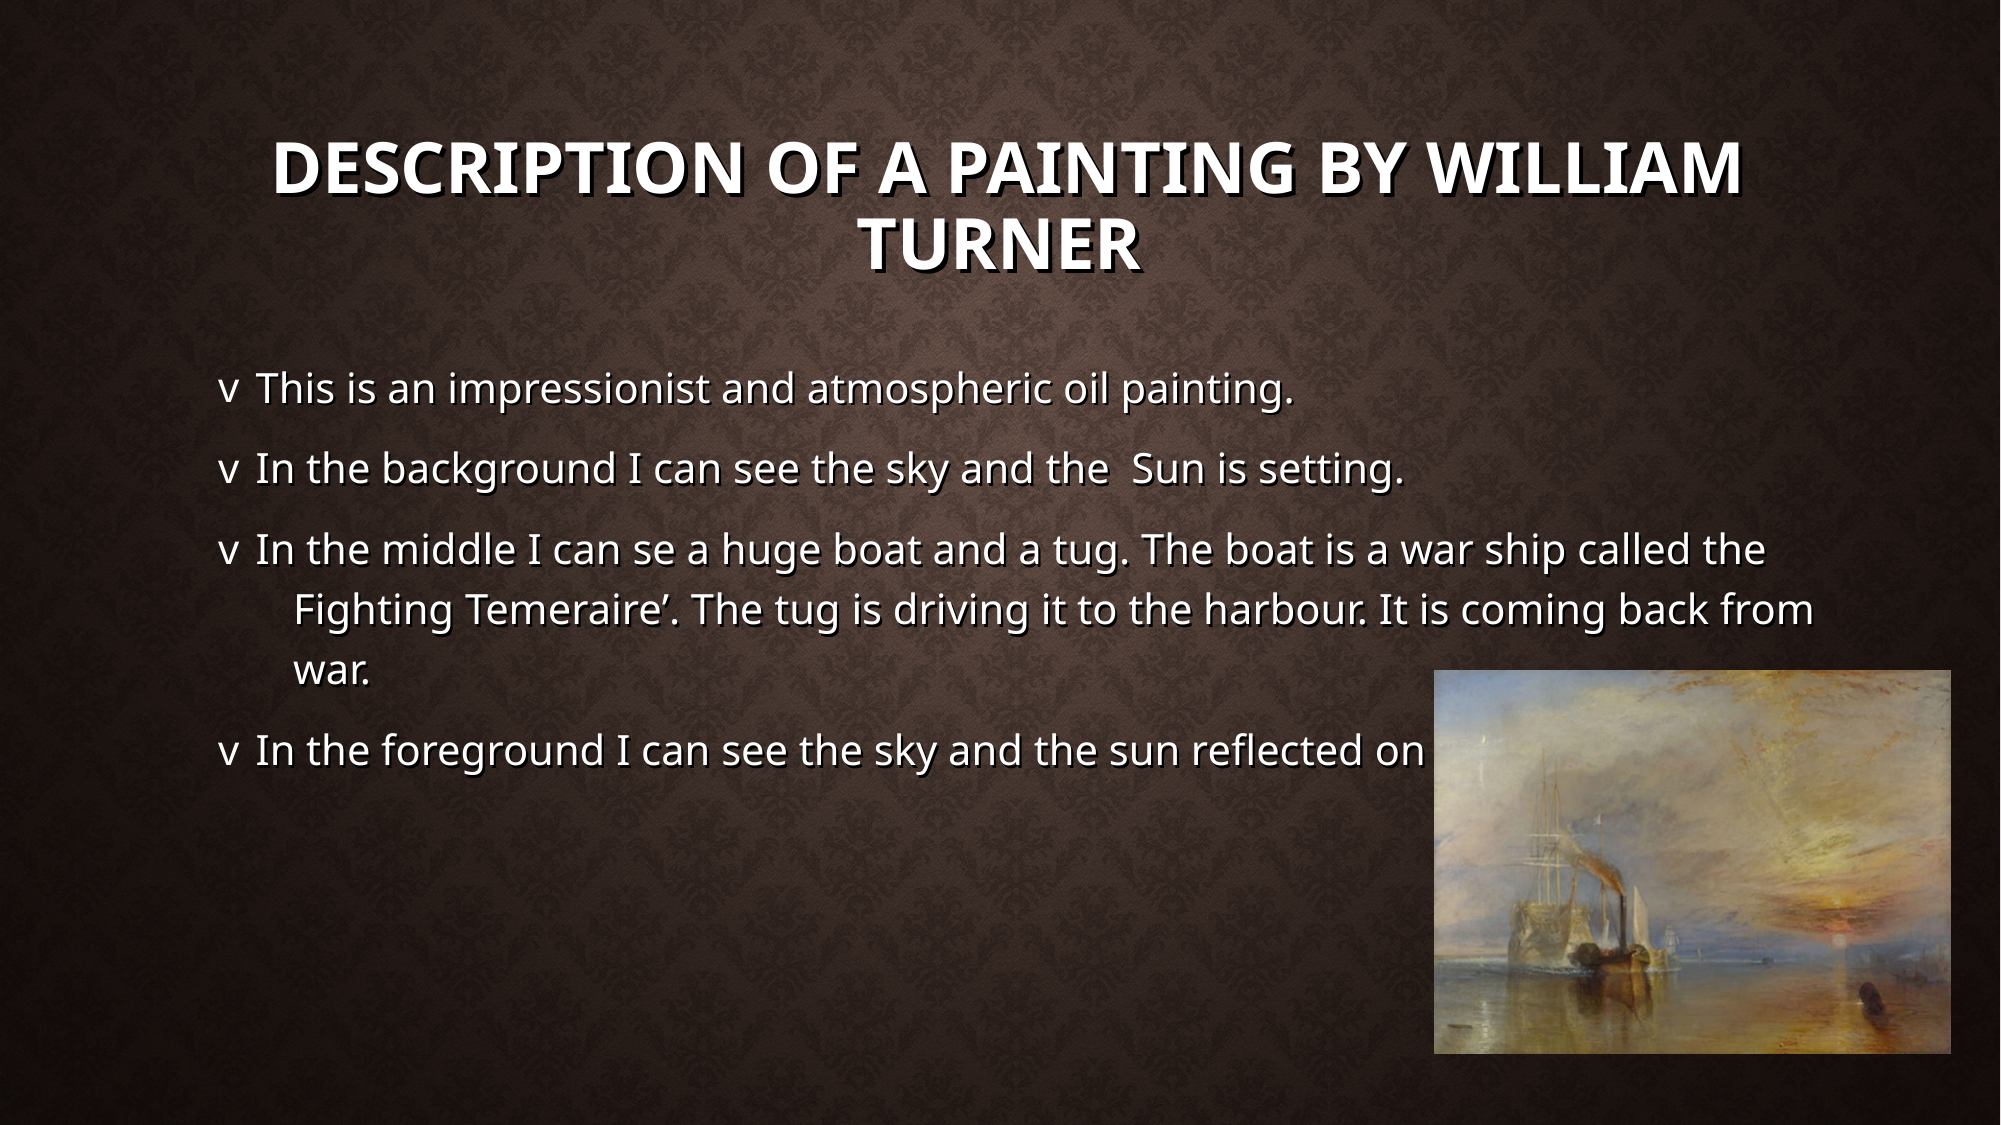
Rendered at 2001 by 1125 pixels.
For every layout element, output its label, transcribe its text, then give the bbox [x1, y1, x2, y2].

title Description of a painting by William Turner [149, 99, 1849, 318]
list This is an impressionist and atmospheric oil painting. In the background I can see the sky and the Sun is setting. In the middle I can se a huge boat and a tug. The boat is a war ship called the Fighting Temeraire’. The tug is driving it to the harbour. It is coming back from war. In the foreground I can see the sky and the sun reflected on the sea. [203, 343, 1902, 950]
picture [1434, 670, 1951, 1054]
